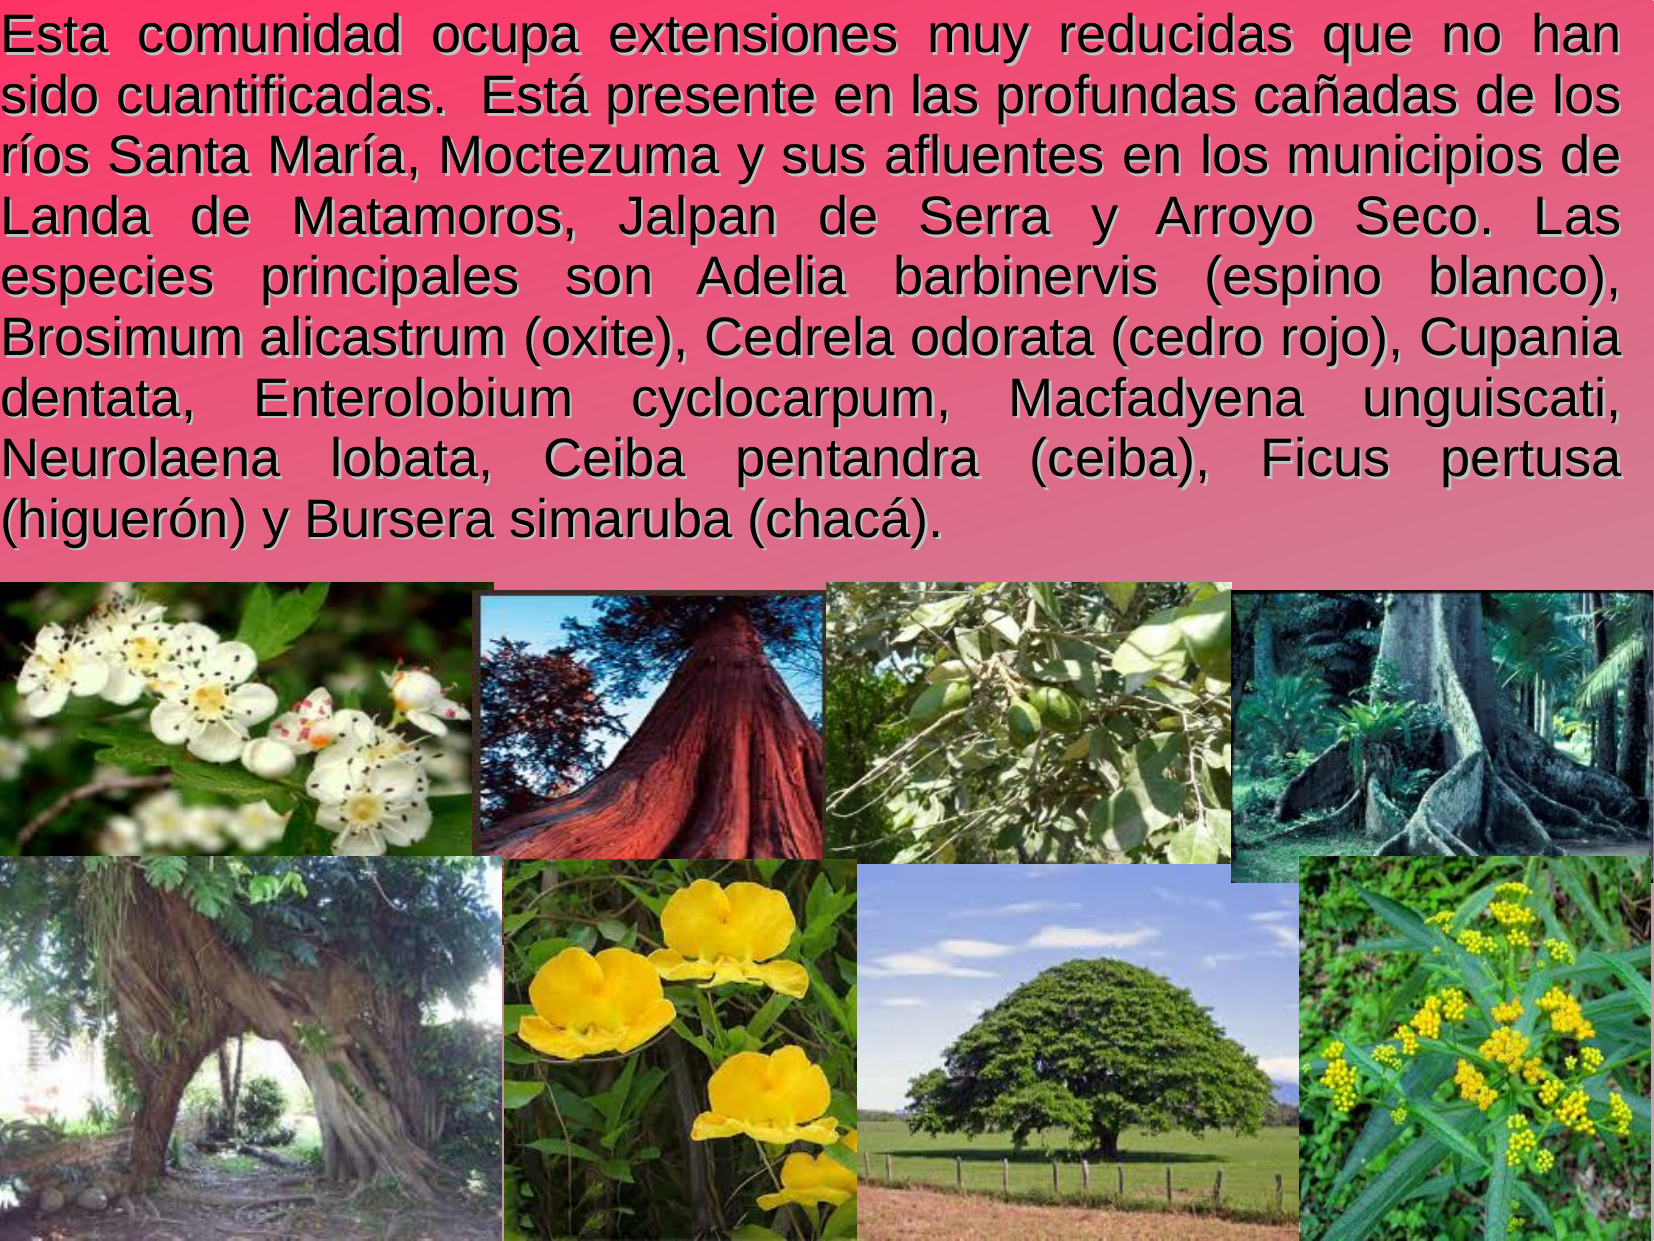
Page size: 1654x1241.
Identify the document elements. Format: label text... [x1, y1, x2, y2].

picture [0, 582, 1654, 1241]
subtitle Esta comunidad ocupa extensiones muy reducidas que no han sido cuantificadas. Está presente en las profundas cañadas de los ríos Santa María, Moctezuma y sus afluentes en los municipios de Landa de Matamoros, Jalpan de Serra y Arroyo Seco. Las especies principales son Adelia barbinervis (espino blanco), Brosimum alicastrum (oxite), Cedrela odorata (cedro rojo), Cupania dentata, Enterolobium cyclocarpum, Macfadyena unguiscati, Neurolaena lobata, Ceiba pentandra (ceiba), Ficus pertusa (higuerón) y Bursera simaruba (chacá). [0, 0, 1625, 590]
